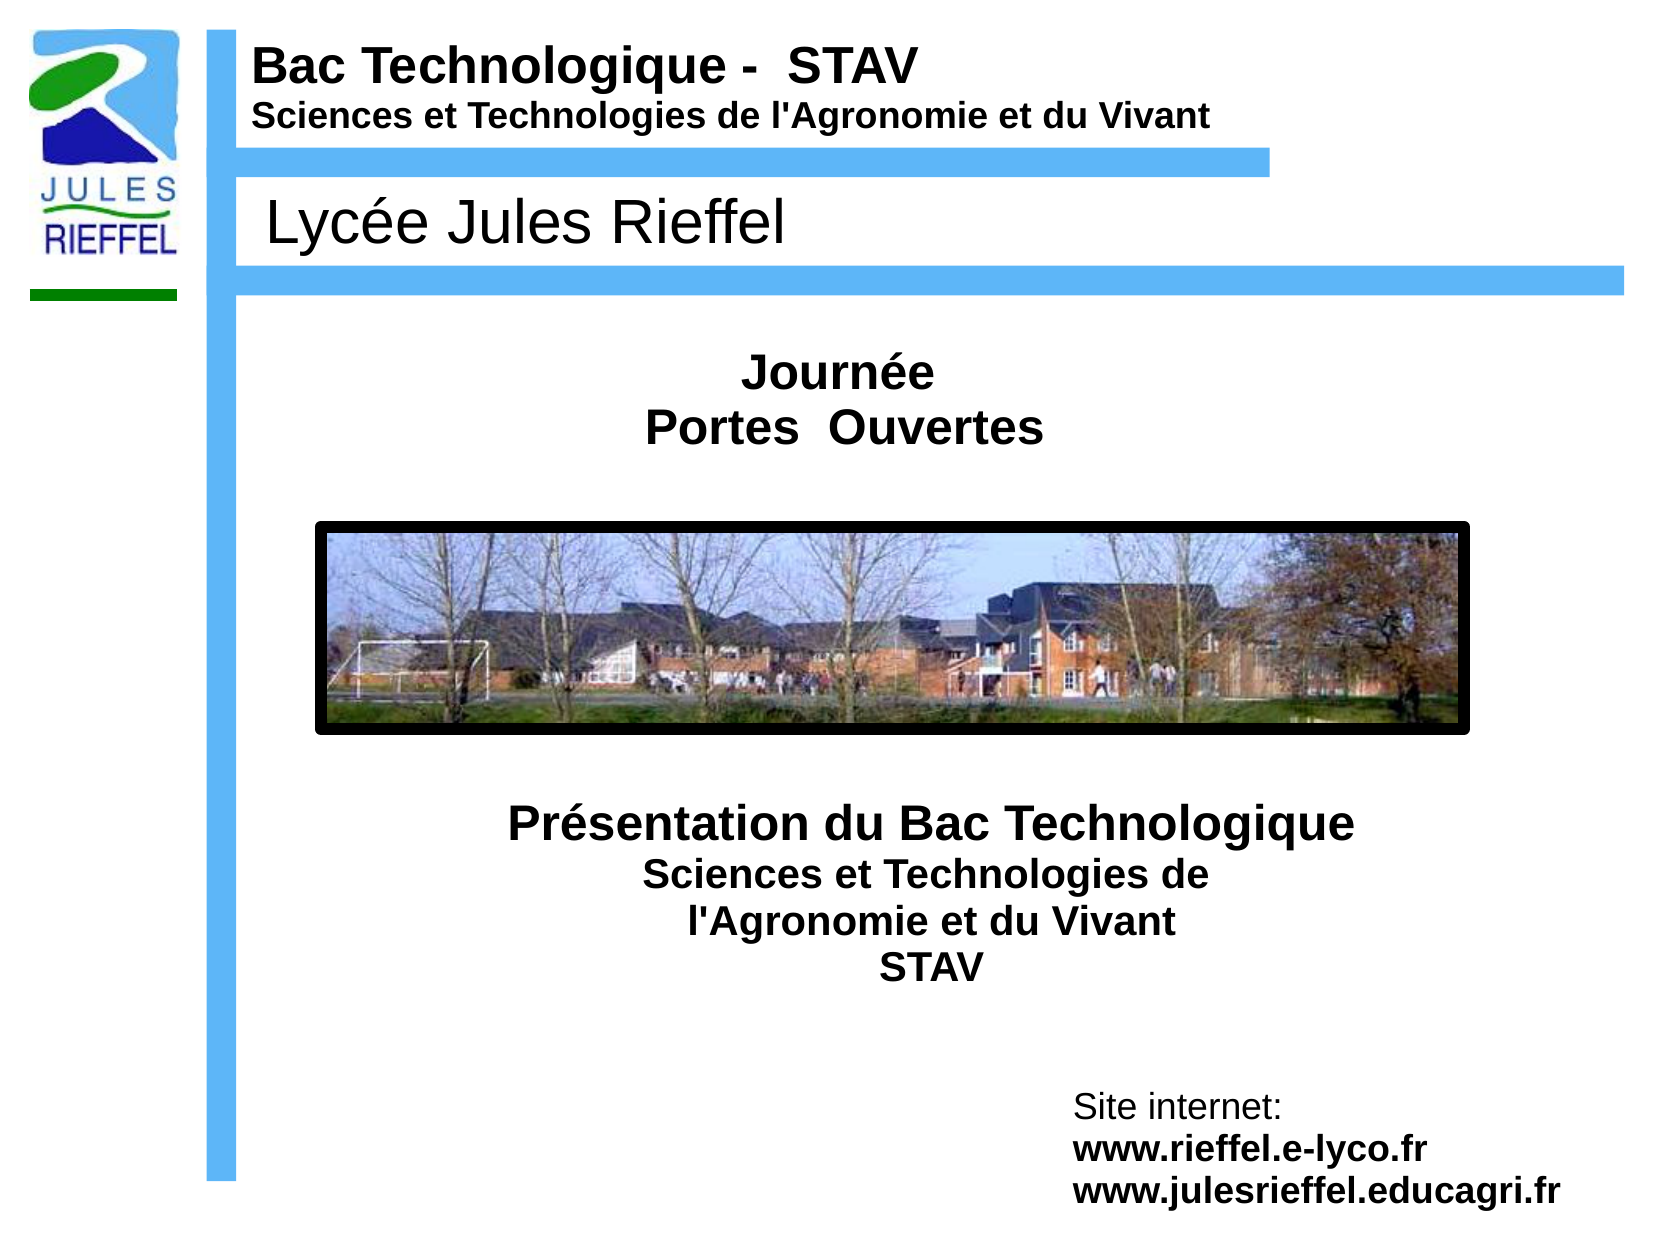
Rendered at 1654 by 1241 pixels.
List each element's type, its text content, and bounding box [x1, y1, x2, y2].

text_box Journée Portes Ouvertes [613, 336, 1077, 478]
text_box Site internet: www.rieffel.e-lyco.fr www.julesrieffel.educagri.fr [1058, 1077, 1612, 1222]
picture [29, 29, 186, 272]
picture [326, 532, 1458, 724]
text_box Présentation du Bac Technologique Sciences et Technologies de l'Agronomie et du Vivant STAV [402, 787, 1462, 1003]
title Lycée Jules Rieffel [265, 177, 1565, 266]
